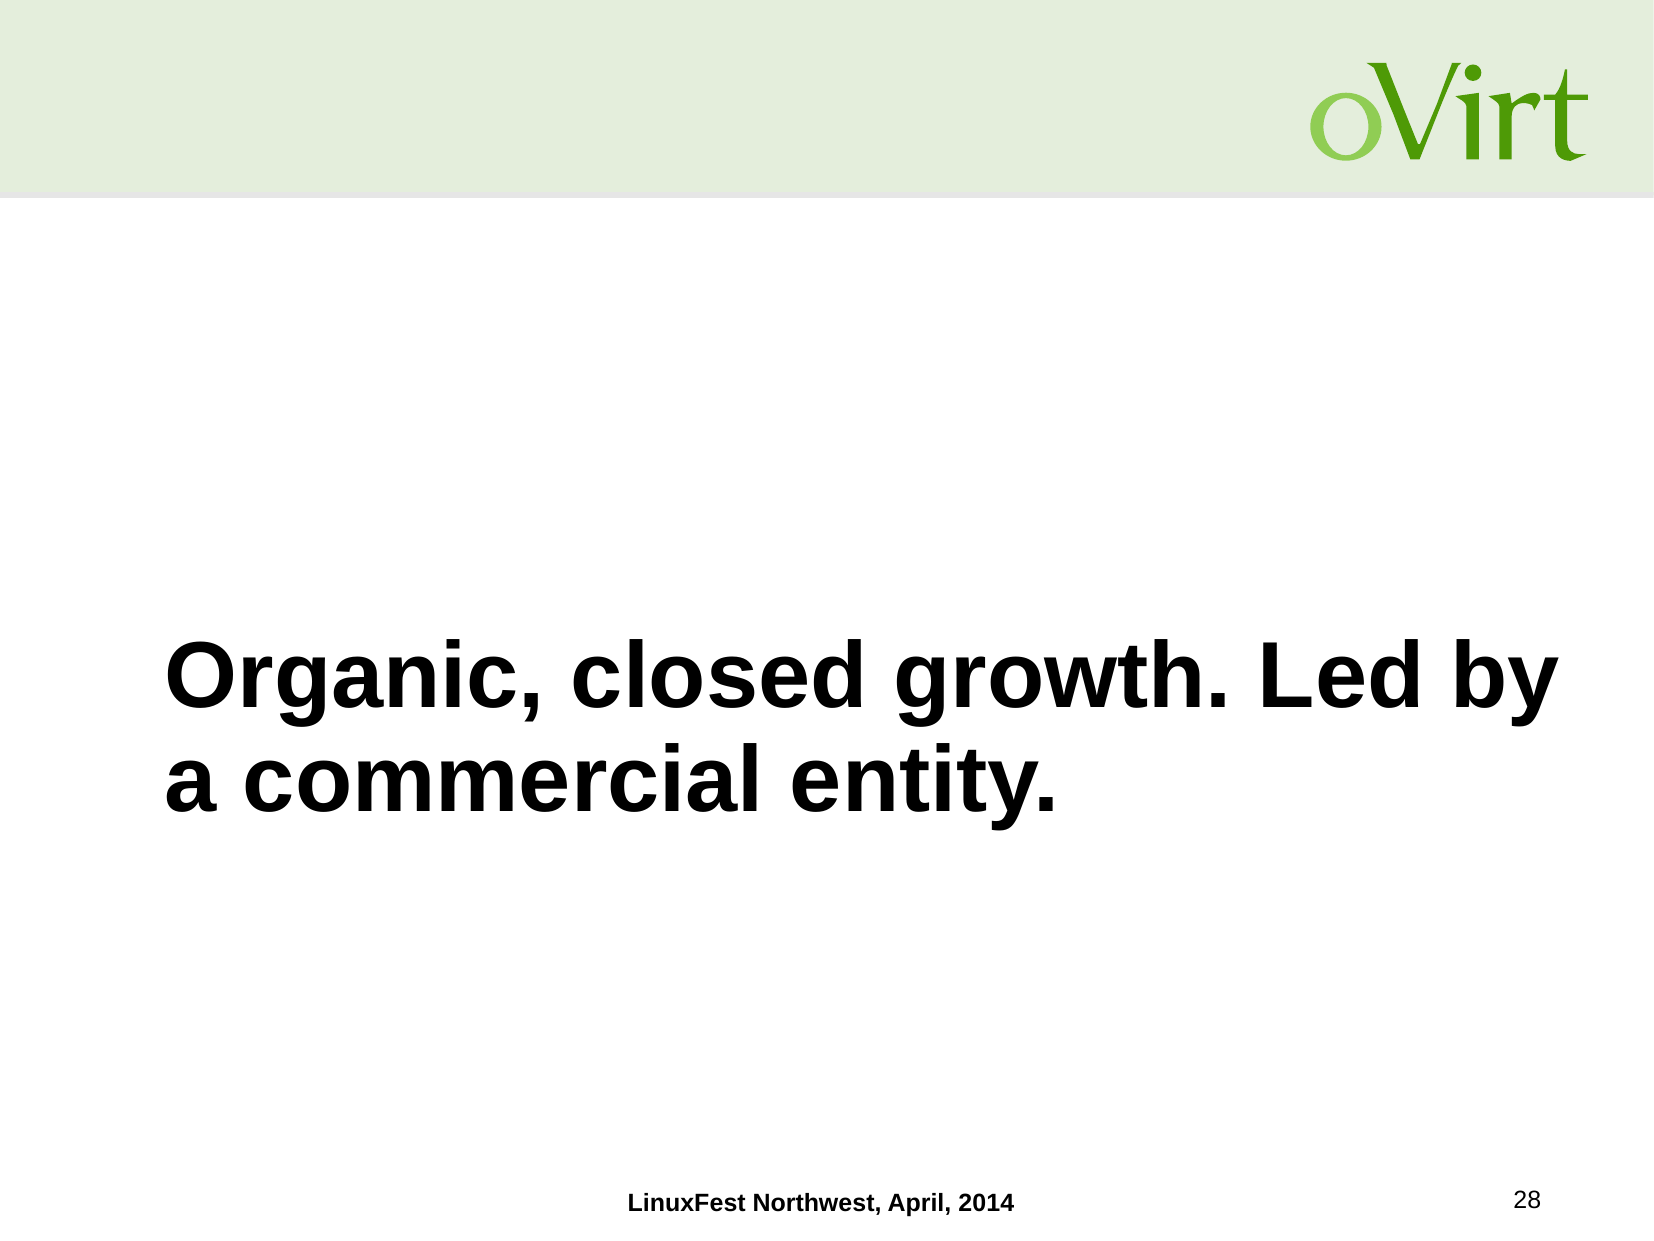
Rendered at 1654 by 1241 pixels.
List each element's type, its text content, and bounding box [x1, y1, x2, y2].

text_box Organic, closed growth. Led by a commercial entity. [150, 615, 1654, 839]
